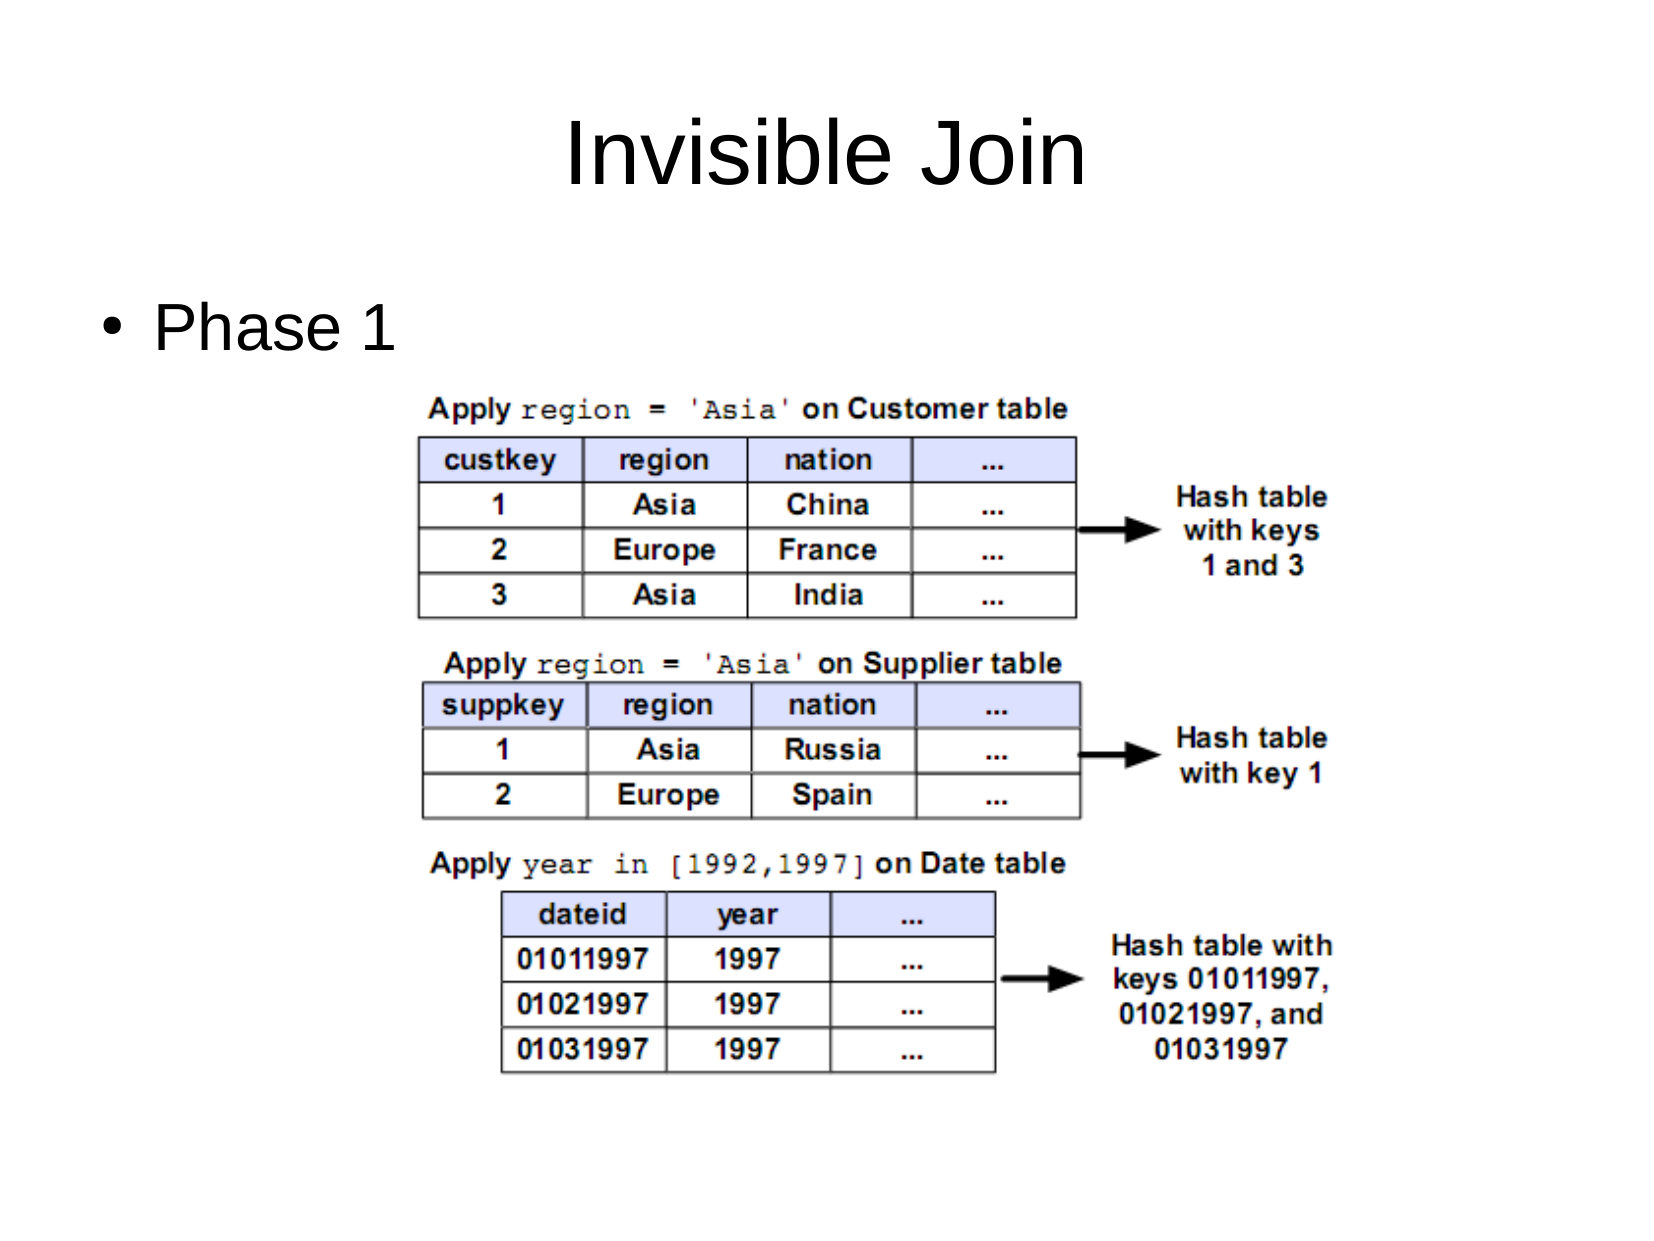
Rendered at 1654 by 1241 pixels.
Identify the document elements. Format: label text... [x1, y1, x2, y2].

title Invisible Join [82, 56, 1571, 250]
picture [387, 374, 1359, 1093]
list Phase 1 [82, 290, 1571, 1109]
